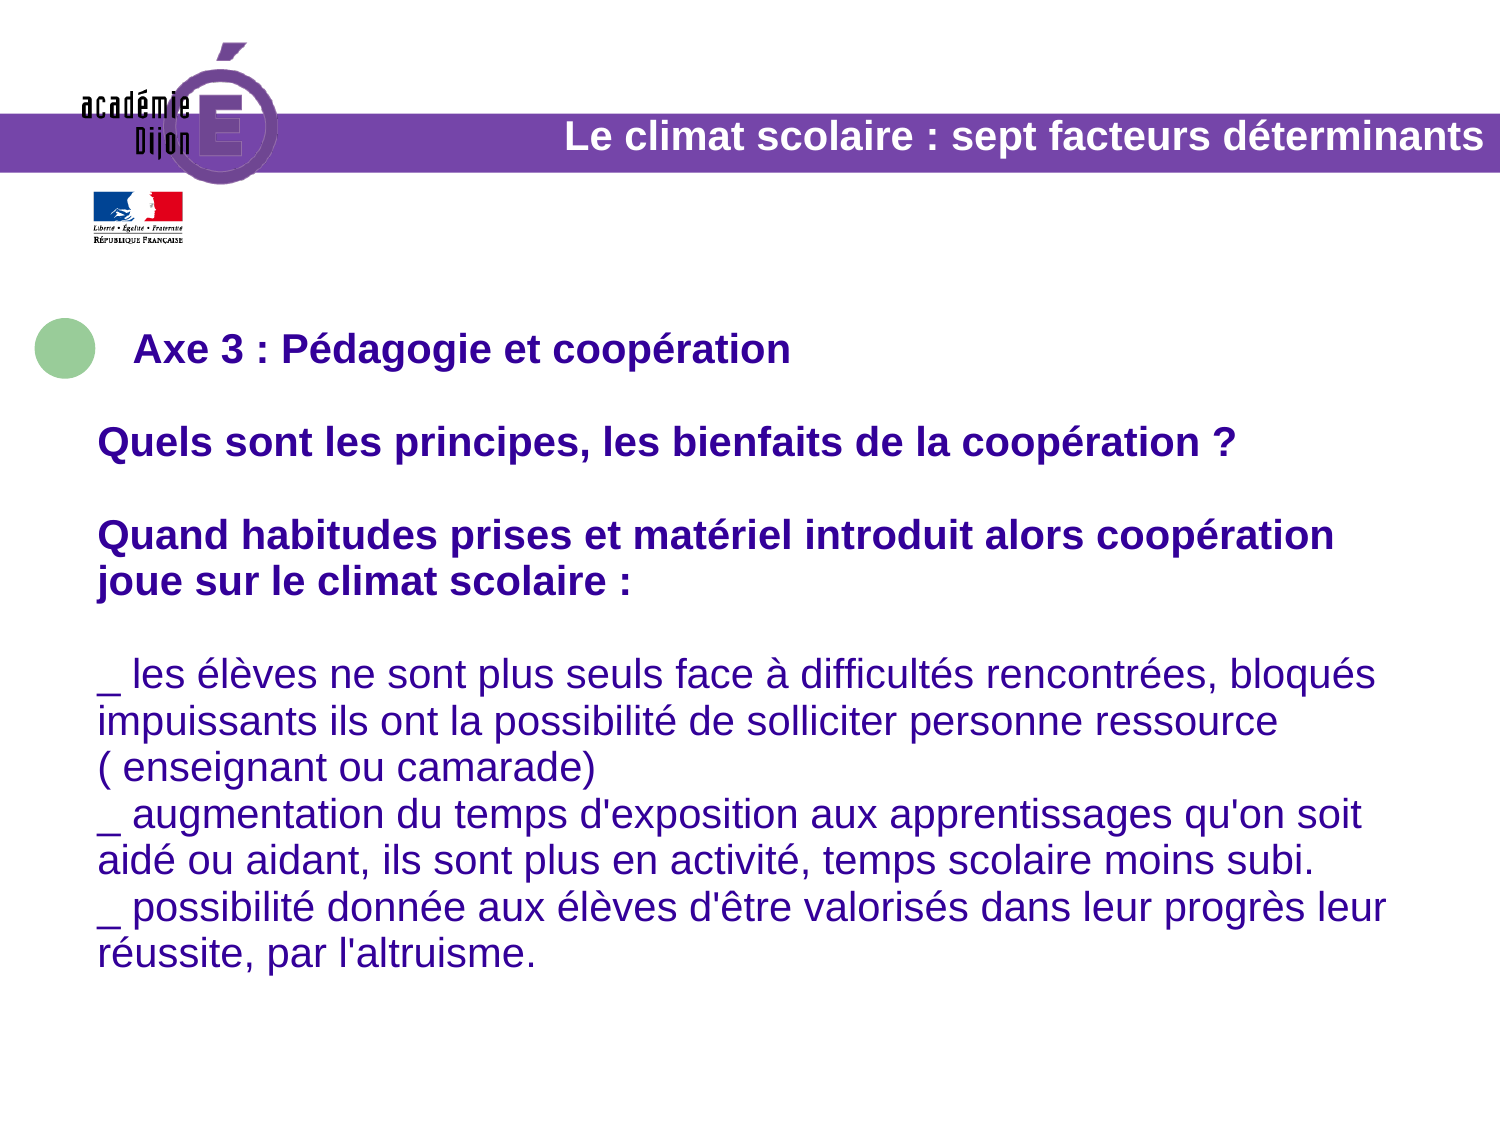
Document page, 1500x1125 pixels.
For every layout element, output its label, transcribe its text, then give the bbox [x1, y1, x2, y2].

text_box Axe 3 : Pédagogie et coopération Quels sont les principes, les bienfaits de la coopération ? Quand habitudes prises et matériel introduit alors coopération joue sur le climat scolaire : _ les élèves ne sont plus seuls face à difficultés rencontrées, bloqués impuissants ils ont la possibilité de solliciter personne ressource ( enseignant ou camarade) _ augmentation du temps d'exposition aux apprentissages qu'on soit aidé ou aidant, ils sont plus en activité, temps scolaire moins subi. _ possibilité donnée aux élèves d'être valorisés dans leur progrès leur réussite, par l'altruisme. [82, 319, 1418, 1053]
text_box [35, 318, 95, 378]
picture [82, 42, 278, 244]
text_box Le climat scolaire : sept facteurs déterminants [118, 106, 1500, 182]
